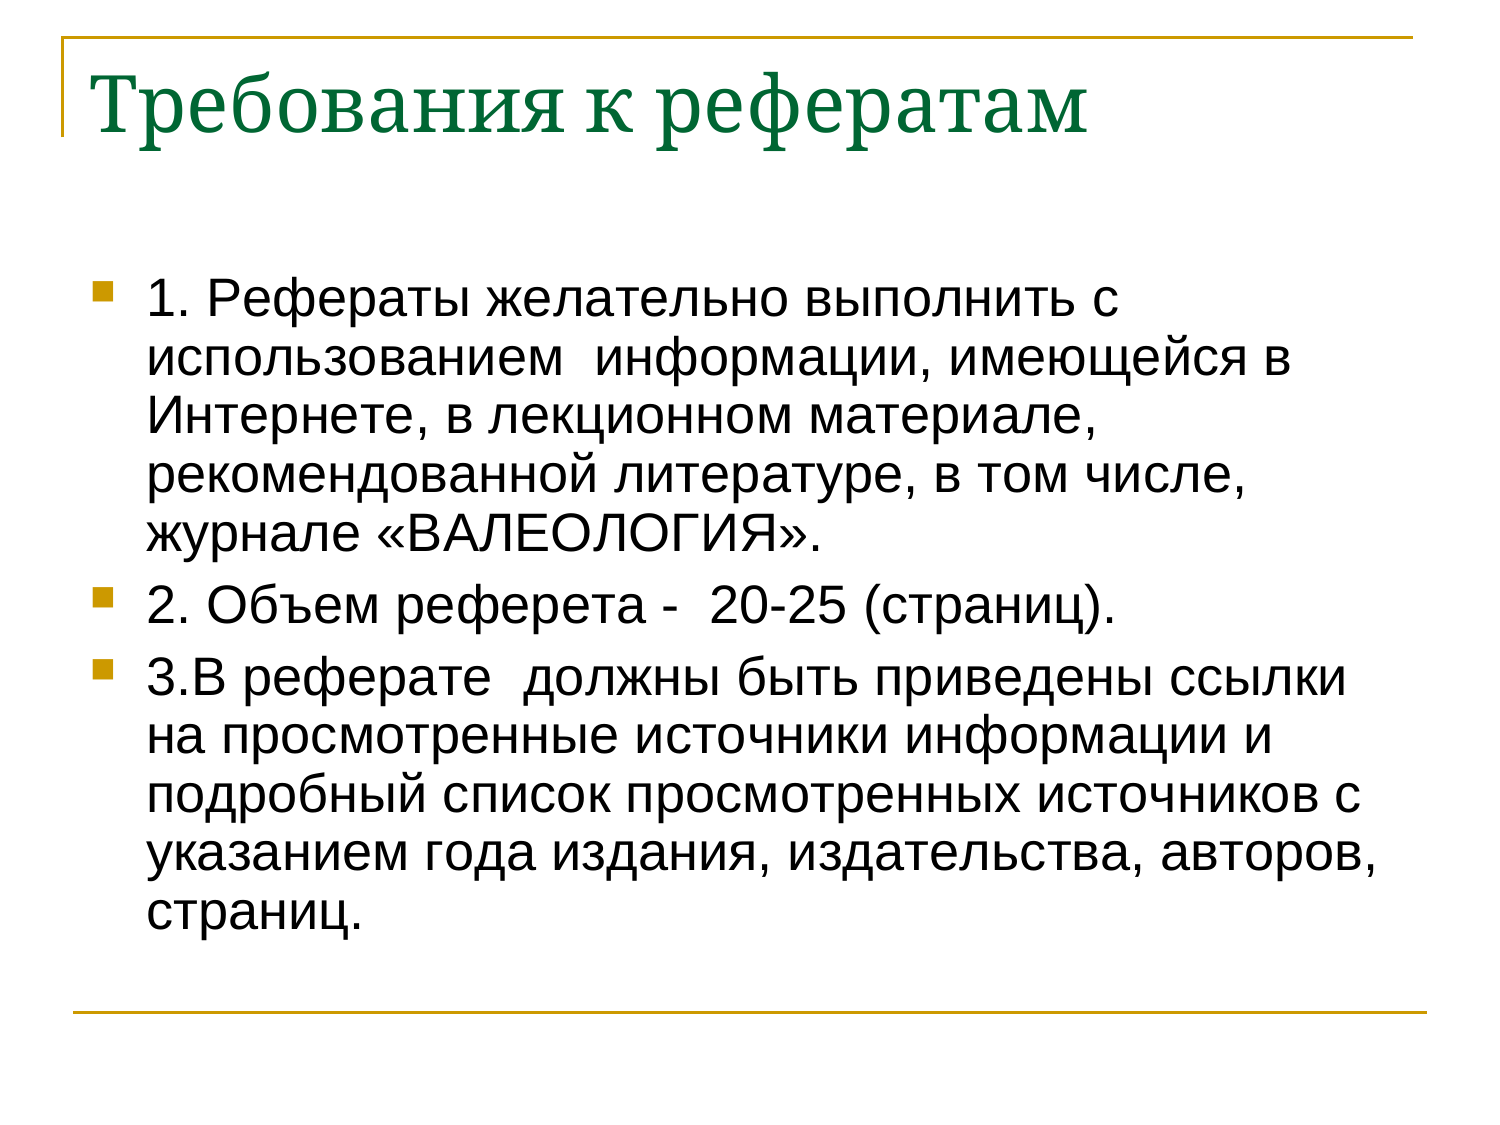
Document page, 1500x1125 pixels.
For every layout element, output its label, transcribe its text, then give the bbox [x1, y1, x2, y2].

title Требования к рефератам [75, 45, 1500, 161]
list 1. Рефераты желательно выполнить с использованием информации, имеющейся в Интернете, в лекционном материале, рекомендованной литературе, в том числе, журнале «ВАЛЕОЛОГИЯ». 2. Объем реферета - 20-25 (страниц). 3.В реферате должны быть приведены ссылки на просмотренные источники информации и подробный список просмотренных источников с указанием года издания, издательства, авторов, страниц. [75, 262, 1426, 1125]
